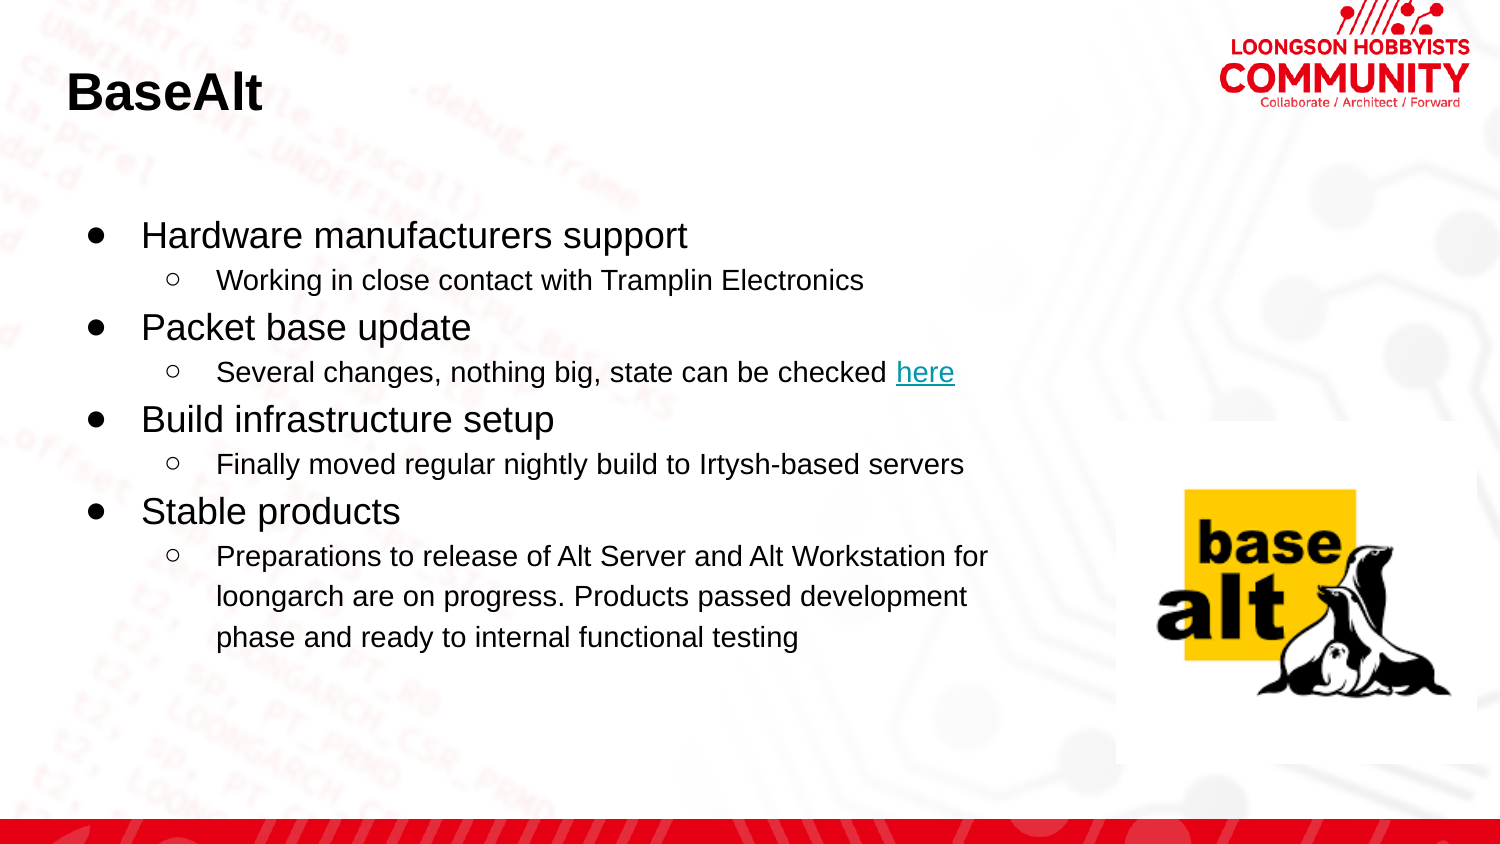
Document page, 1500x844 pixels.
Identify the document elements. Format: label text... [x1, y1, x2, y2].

picture [0, 0, 1500, 844]
list Hardware manufacturers support Working in close contact with Tramplin Electronics Packet base update Several changes, nothing big, state can be checked here Build infrastructure setup Finally moved regular nightly build to Irtysh-based servers Stable products Preparations to release of Alt Server and Alt Workstation for loongarch are on progress. Products passed development phase and ready to internal functional testing [51, 189, 1035, 797]
title BaseAlt [51, 42, 1449, 137]
